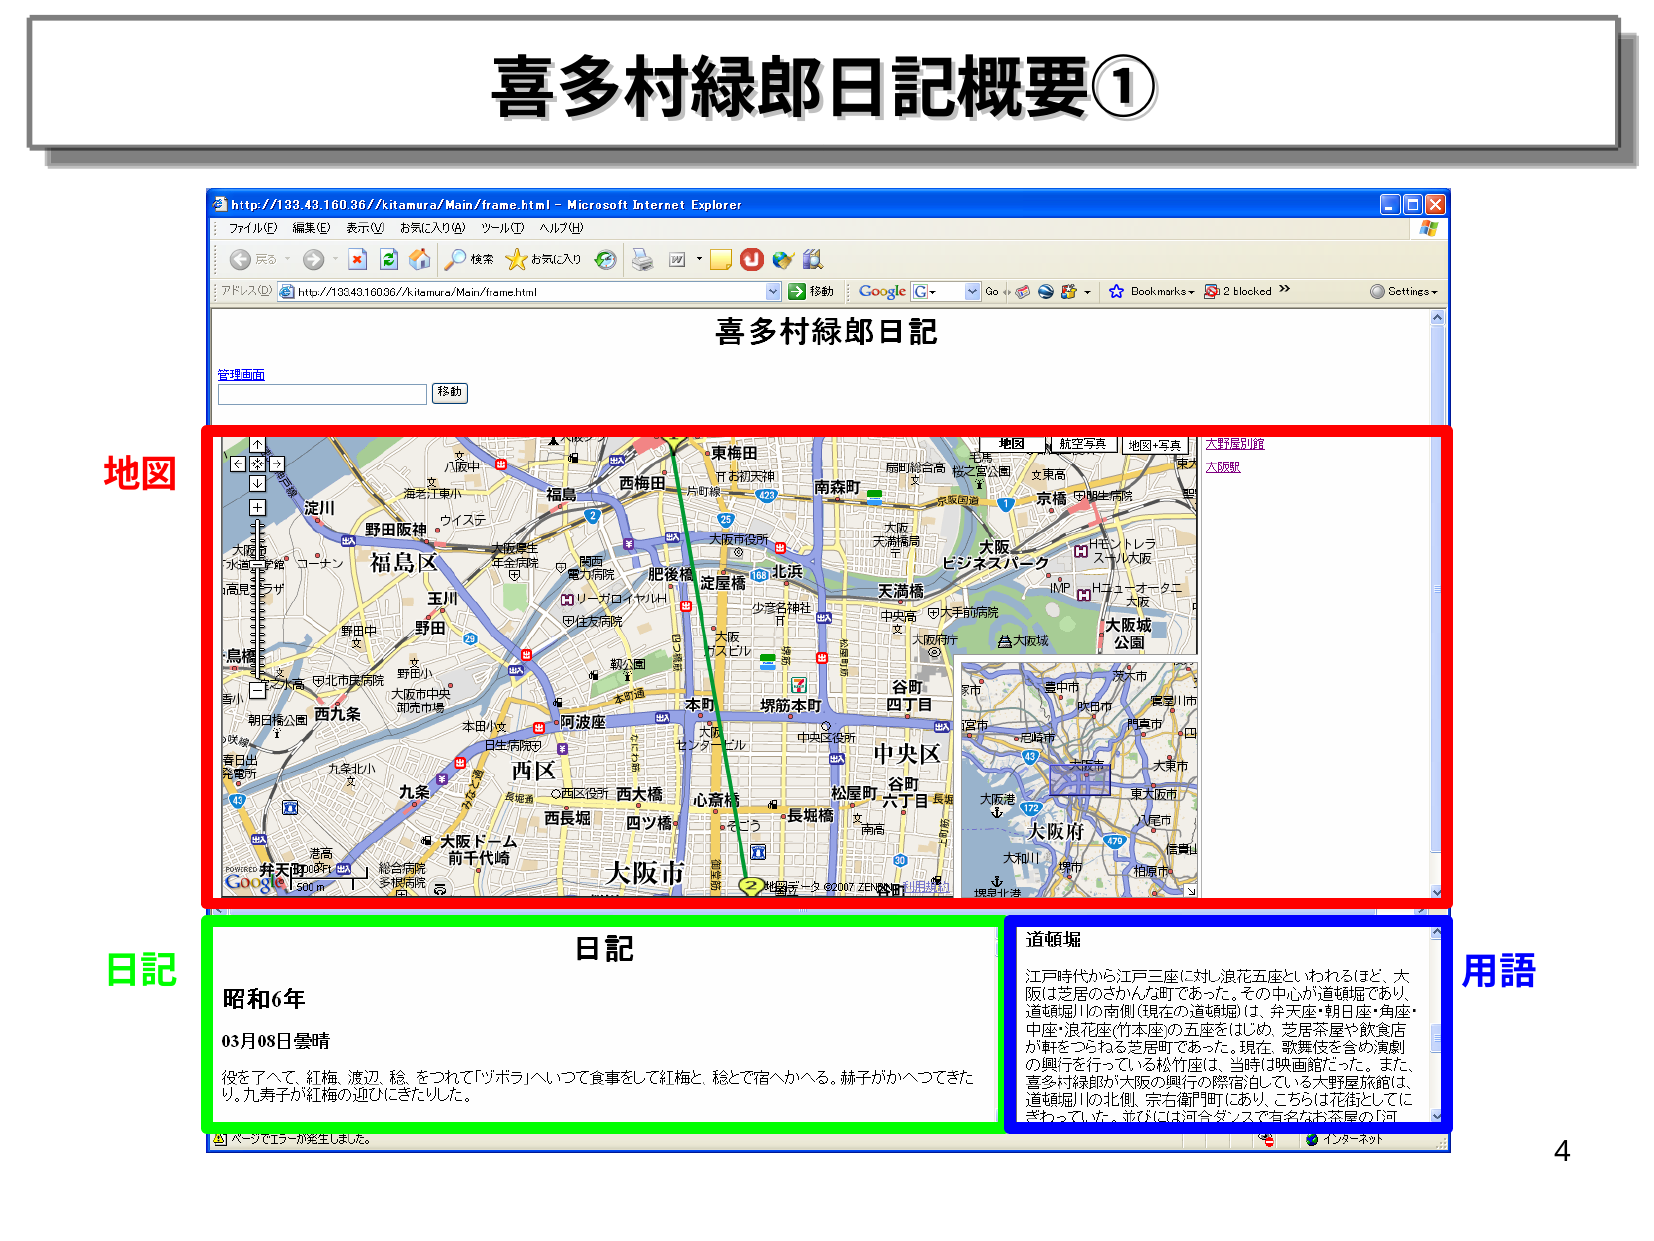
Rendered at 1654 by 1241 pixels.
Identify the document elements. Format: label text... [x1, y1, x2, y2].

text_box 用語 [1446, 933, 1552, 989]
picture [206, 908, 1451, 916]
picture [213, 927, 998, 1122]
text_box 喜多村緑郎日記概要① [29, 17, 1619, 148]
text_box 日記 [88, 933, 193, 989]
picture [206, 188, 1451, 426]
picture [1016, 927, 1441, 1122]
text_box 地図 [88, 437, 193, 493]
picture [206, 1133, 1451, 1153]
picture [213, 437, 1441, 898]
